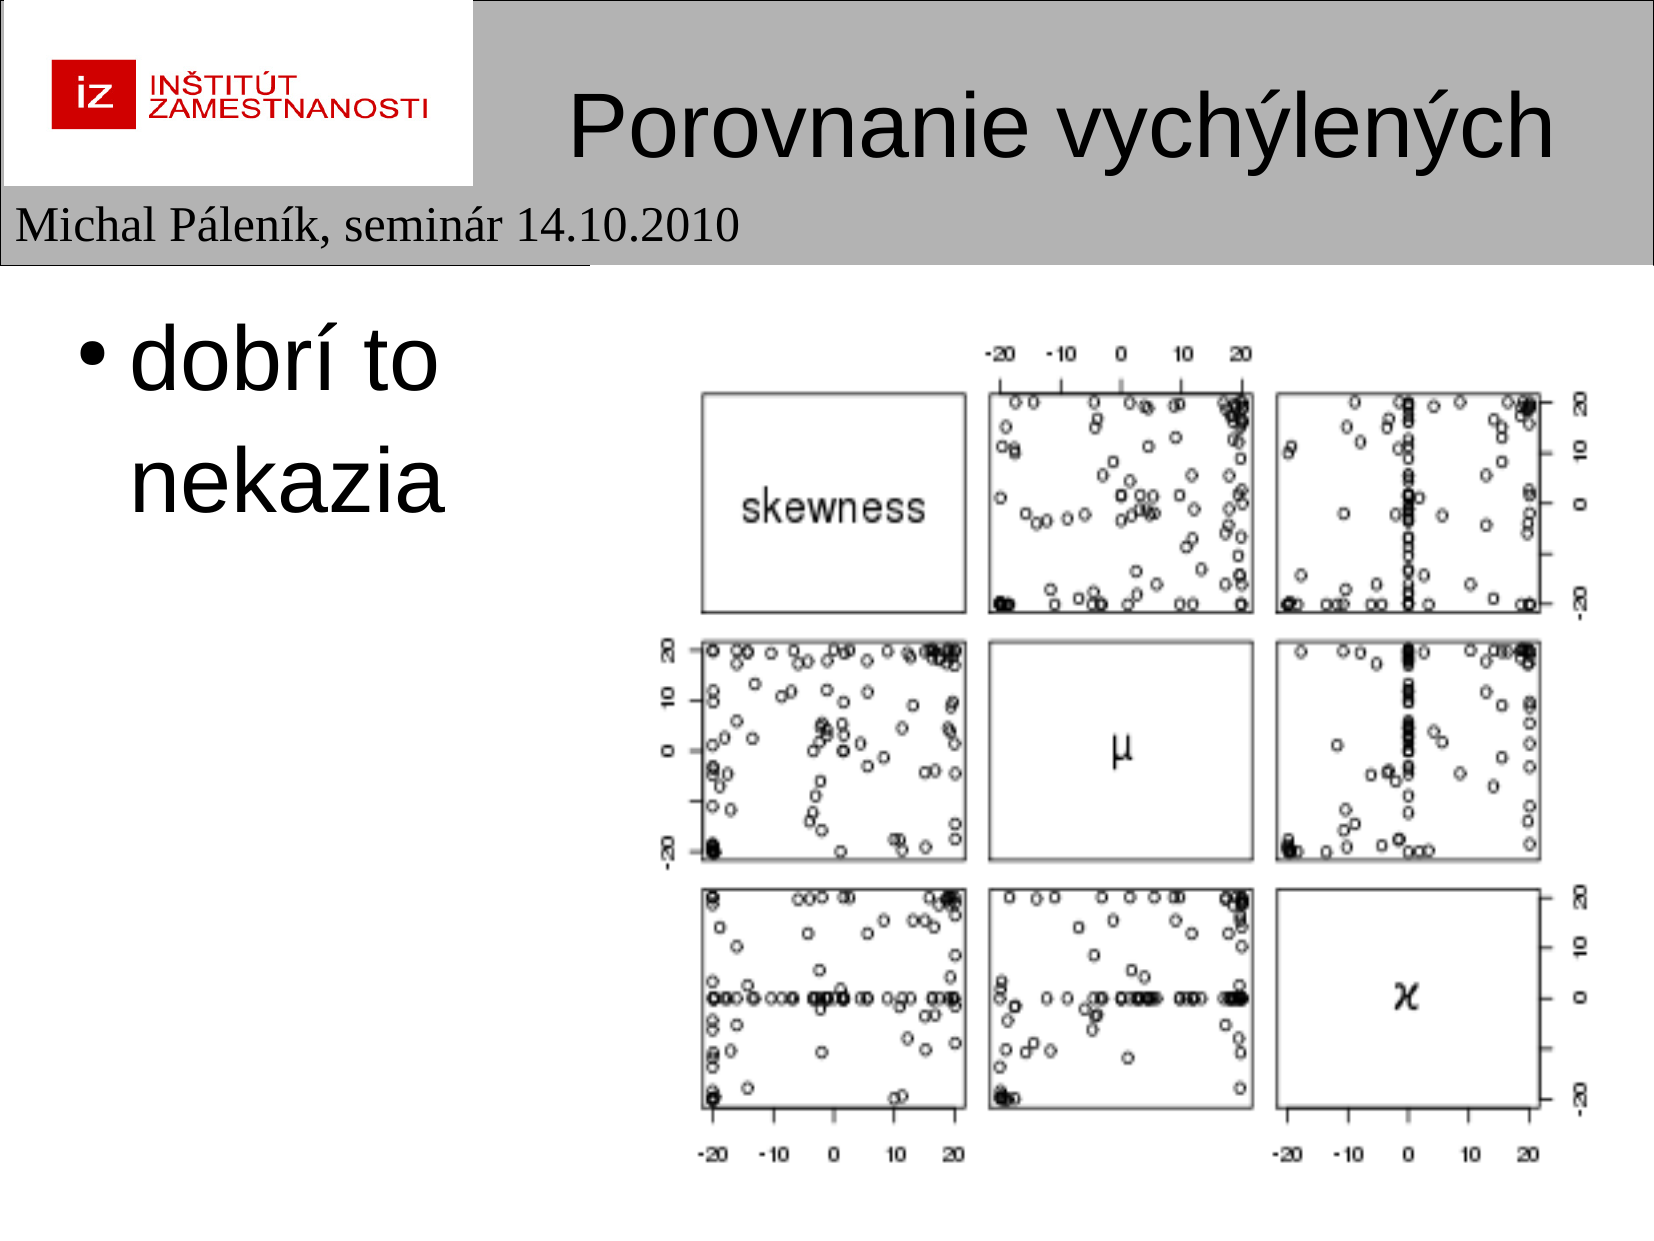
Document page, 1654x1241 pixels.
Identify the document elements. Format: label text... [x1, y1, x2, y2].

picture [590, 265, 1654, 1239]
list dobrí to nekazia [59, 324, 590, 1167]
picture [4, 0, 473, 186]
title Porovnanie vychýlených [561, 37, 1565, 229]
